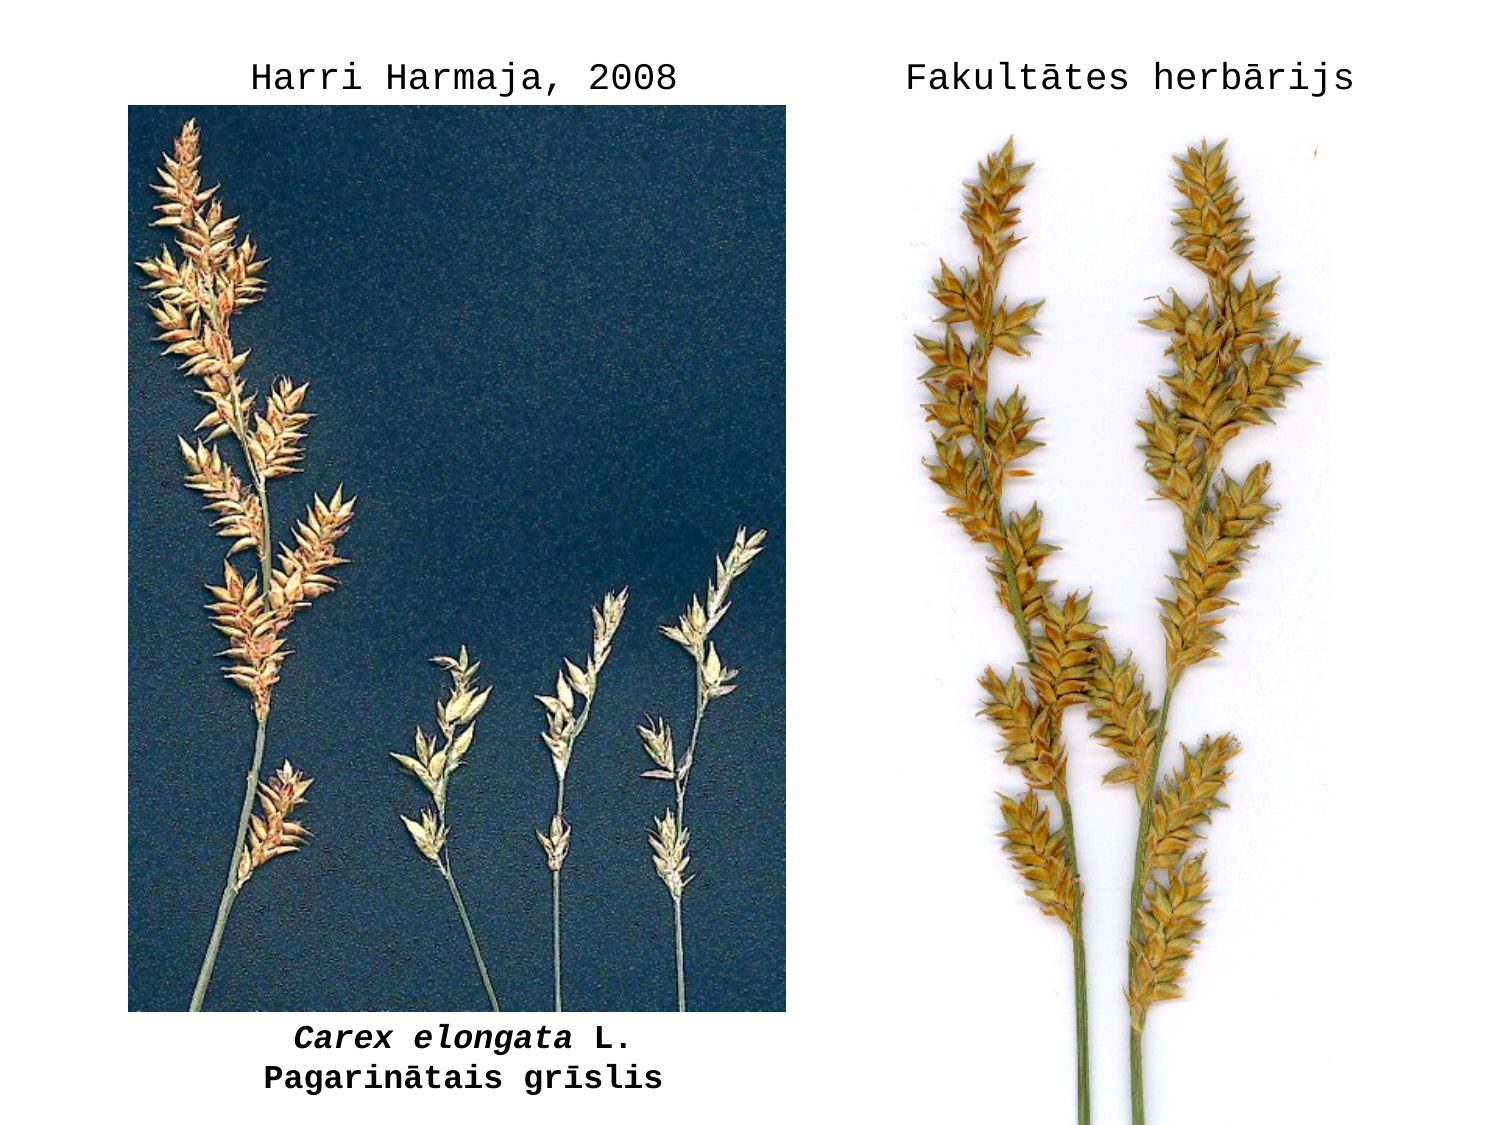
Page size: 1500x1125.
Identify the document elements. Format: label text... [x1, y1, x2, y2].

text_box Fakultātes herbārijs [890, 44, 1371, 106]
text_box Harri Harmaja, 2008 [235, 44, 693, 106]
picture [128, 105, 786, 1012]
picture [902, 121, 1330, 1125]
text_box Carex elongata L. Pagarinātais grīslis [248, 1007, 679, 1103]
